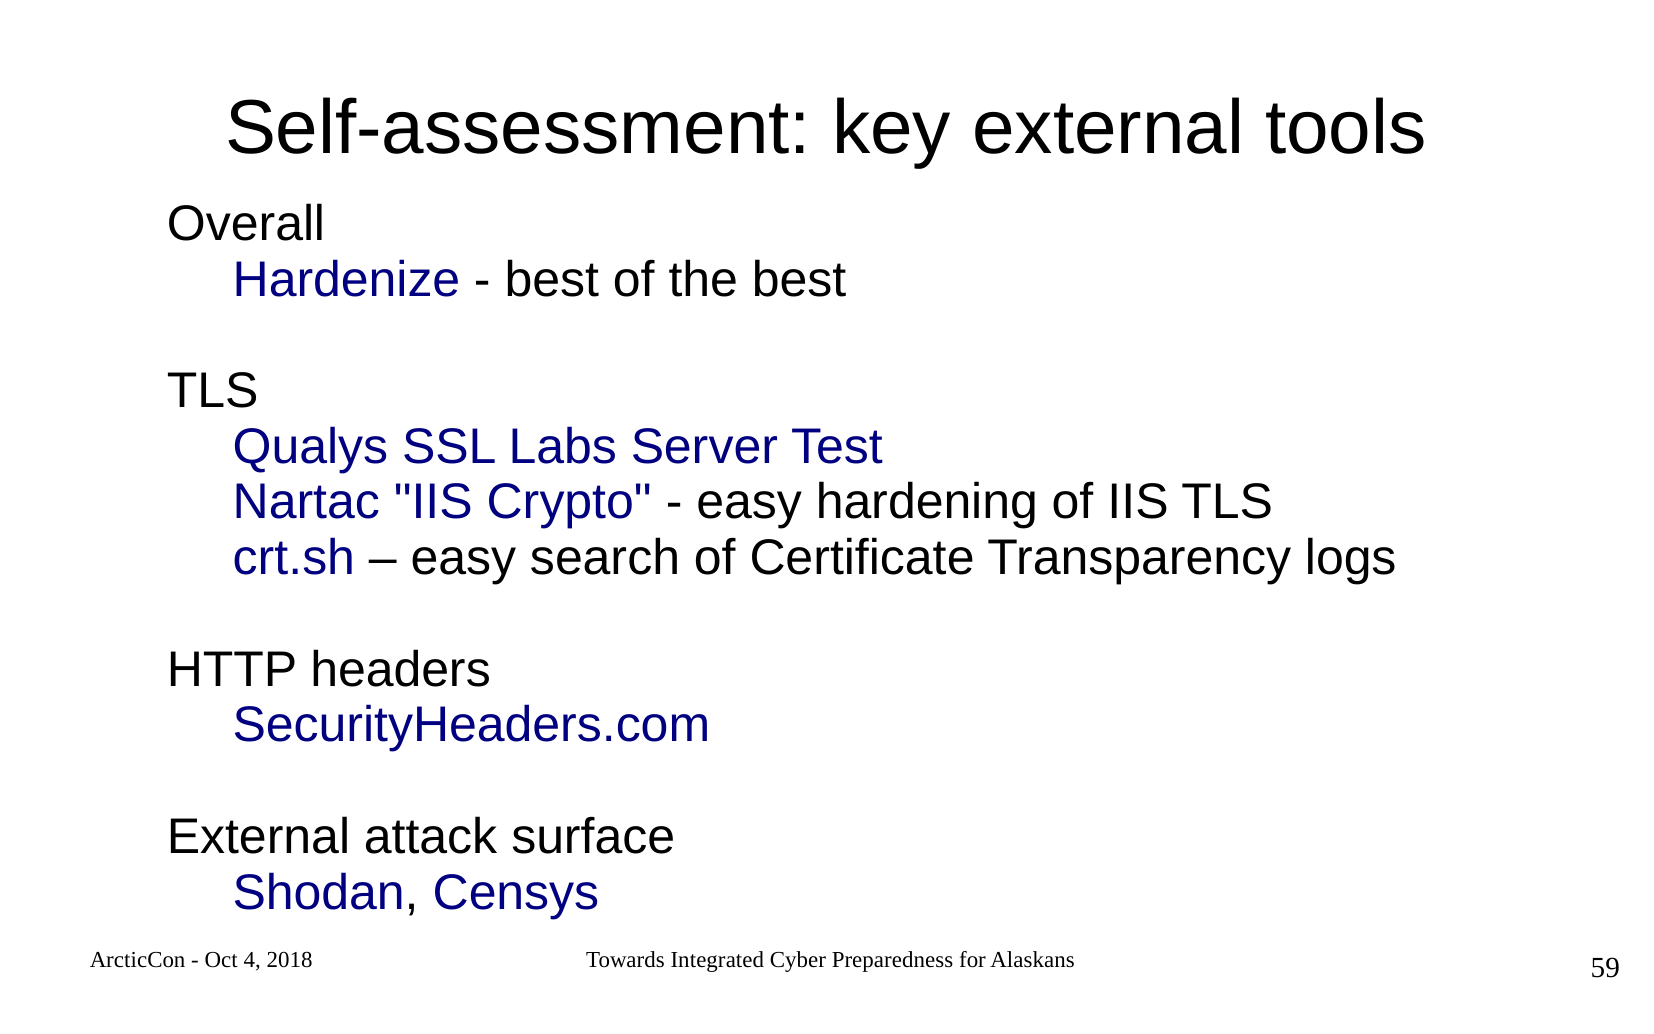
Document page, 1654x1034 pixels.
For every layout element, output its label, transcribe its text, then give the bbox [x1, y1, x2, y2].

text_box <number> [1560, 951, 1621, 1023]
subtitle Overall Hardenize - best of the best TLS Qualys SSL Labs Server Test Nartac "IIS Crypto" - easy hardening of IIS TLS crt.sh – easy search of Certificate Transparency logs HTTP headers SecurityHeaders.com External attack surface Shodan, Censys [82, 195, 1571, 1034]
title Self-assessment: key external tools [82, 41, 1571, 195]
